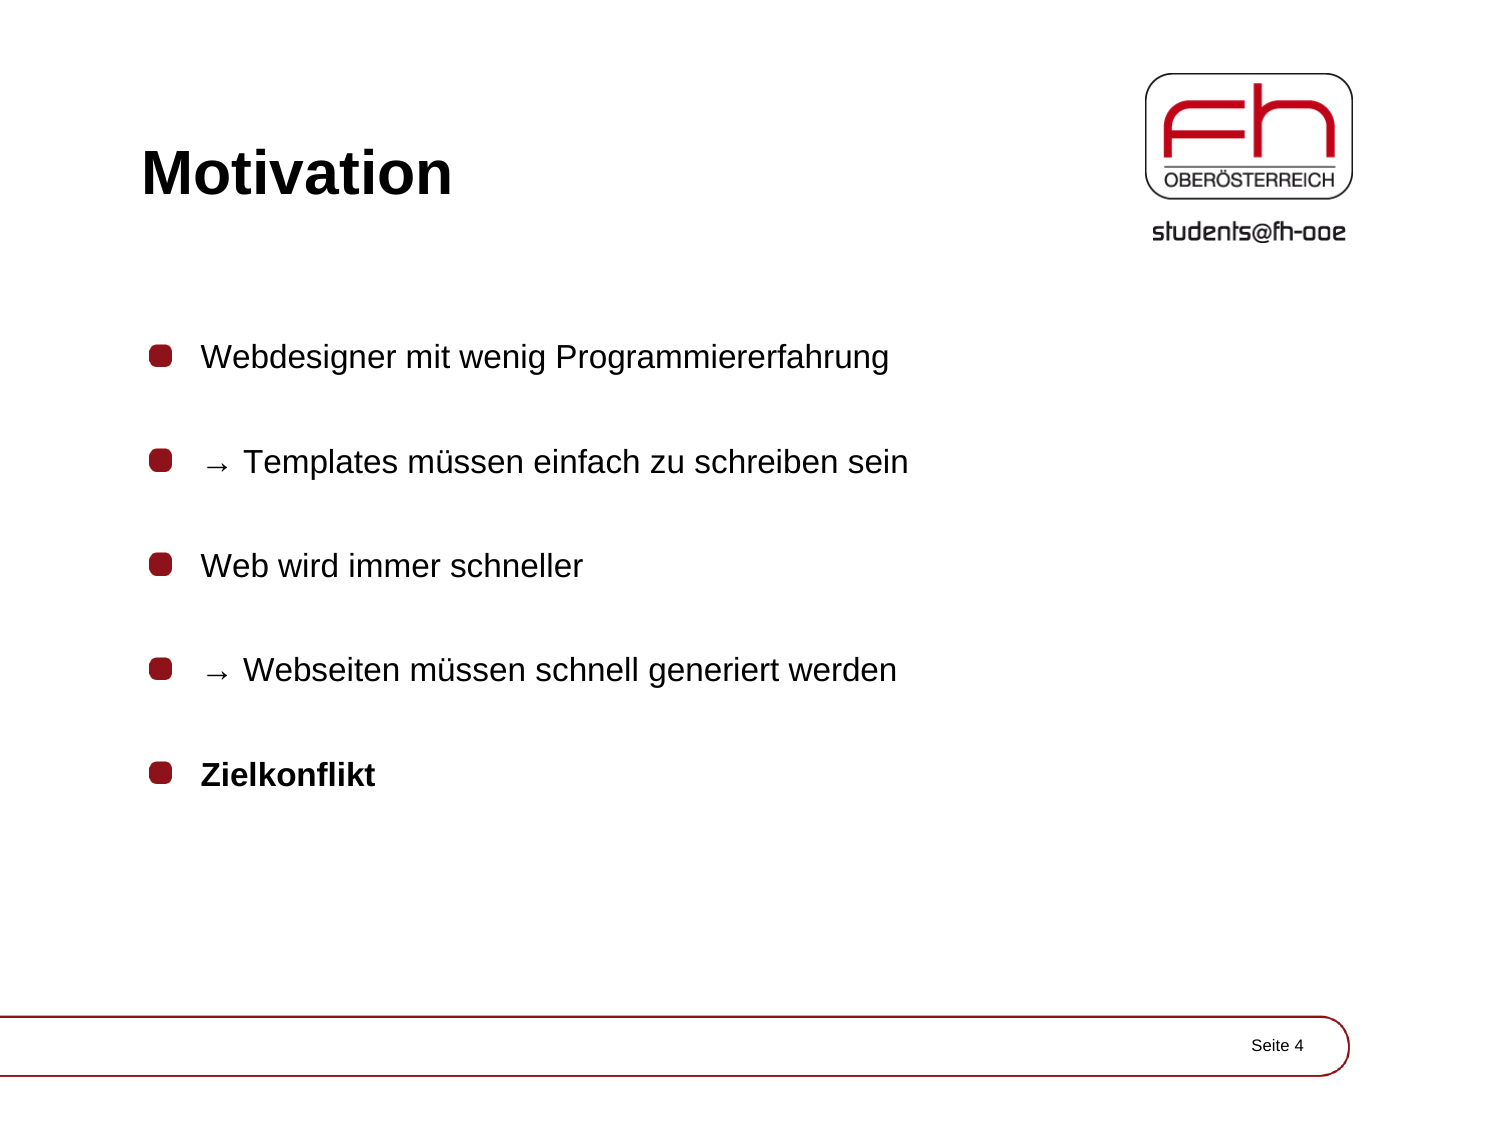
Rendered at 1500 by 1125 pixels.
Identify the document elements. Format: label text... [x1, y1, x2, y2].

title Motivation [141, 66, 1108, 208]
picture [1145, 73, 1353, 243]
list Webdesigner mit wenig Programmiererfahrung → Templates müssen einfach zu schreiben sein Web wird immer schneller → Webseiten müssen schnell generiert werden Zielkonflikt [129, 283, 1344, 953]
text_box Seite <number> [991, 1027, 1304, 1063]
picture [0, 1012, 1353, 1080]
